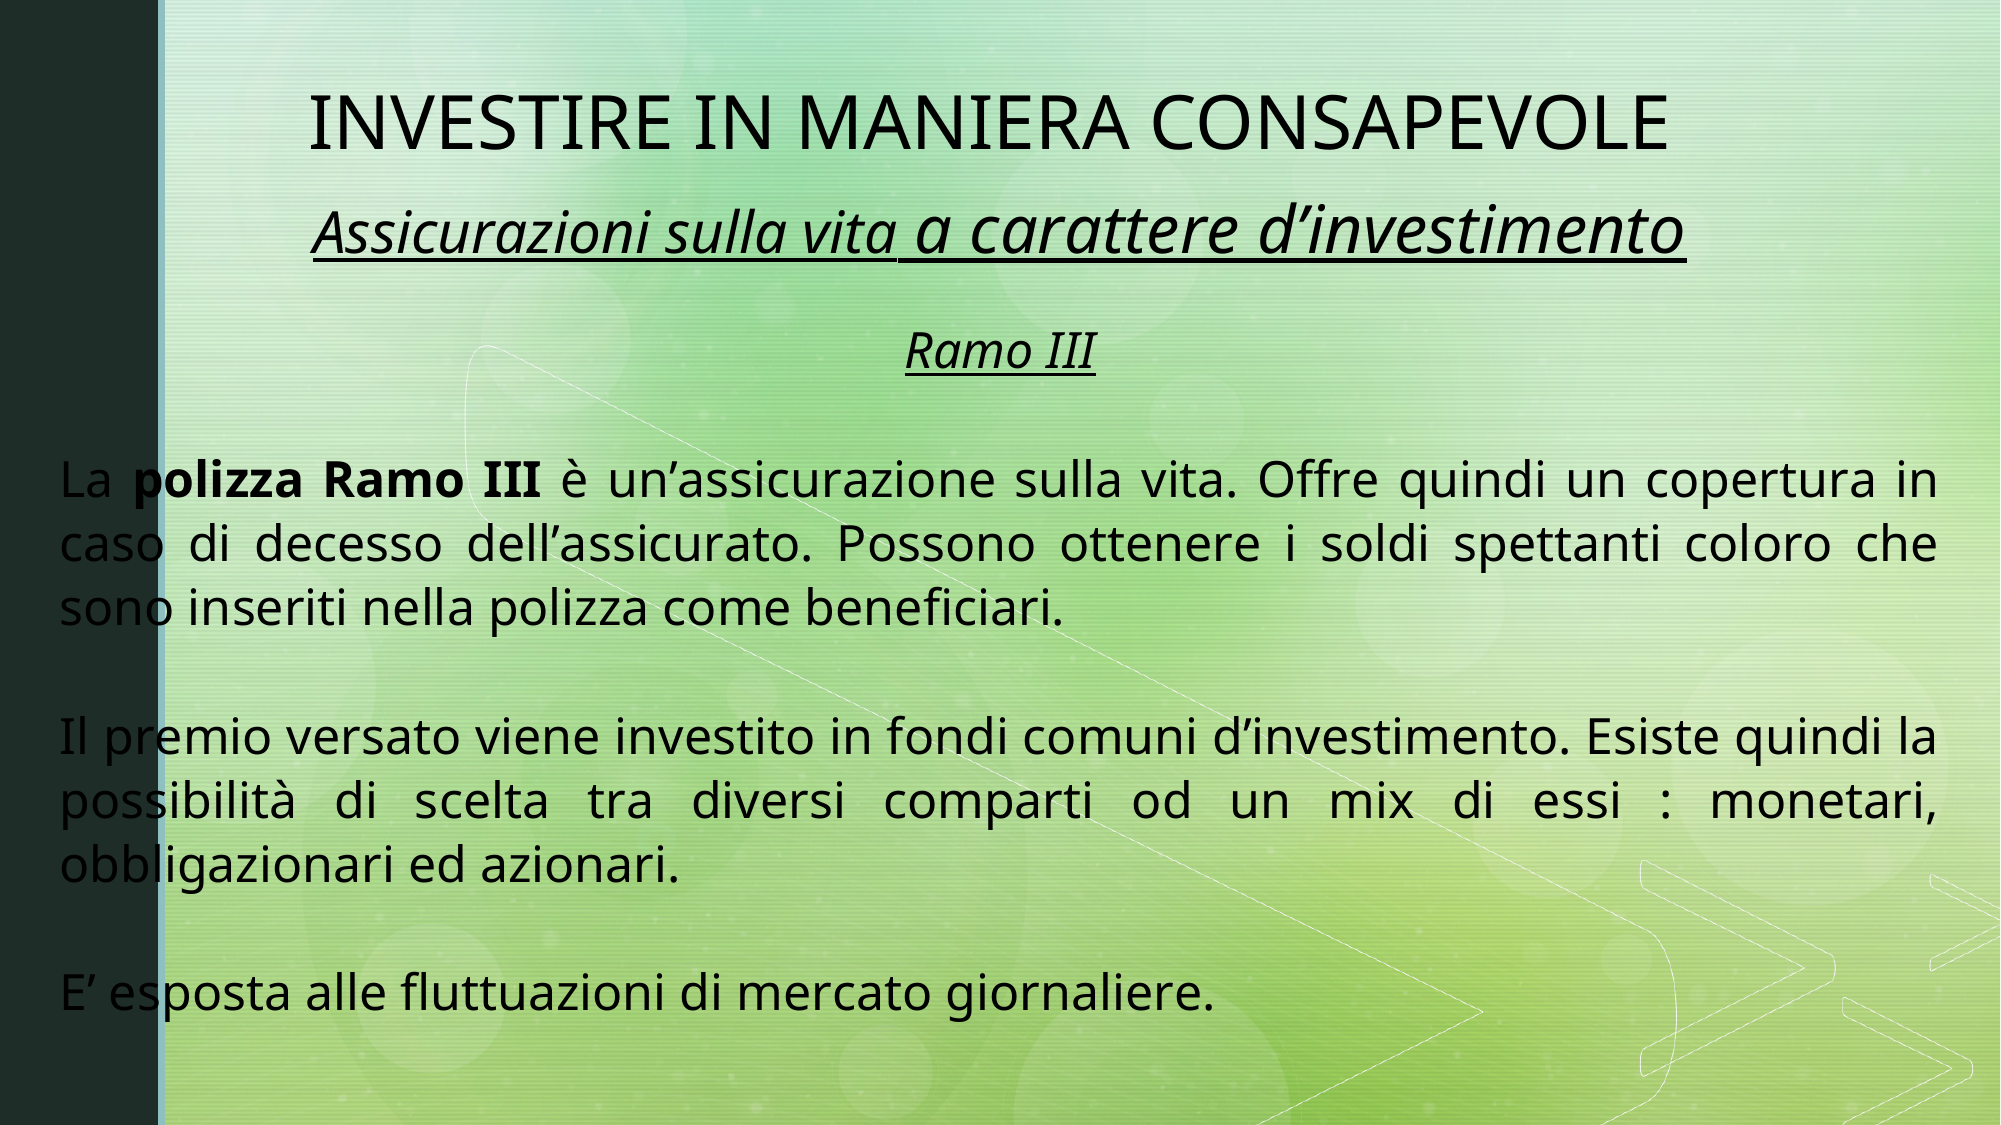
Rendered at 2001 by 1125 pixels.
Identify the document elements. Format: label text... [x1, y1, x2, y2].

text_box INVESTIRE IN MANIERA CONSAPEVOLE Assicurazioni sulla vita a carattere d’investimento Ramo III La polizza Ramo III è un’assicurazione sulla vita. Offre quindi un copertura in caso di decesso dell’assicurato. Possono ottenere i soldi spettanti coloro che sono inseriti nella polizza come beneficiari. Il premio versato viene investito in fondi comuni d’investimento. Esiste quindi la possibilità di scelta tra diversi comparti od un mix di essi : monetari, obbligazionari ed azionari. E’ esposta alle fluttuazioni di mercato giornaliere. [44, 60, 1956, 1035]
